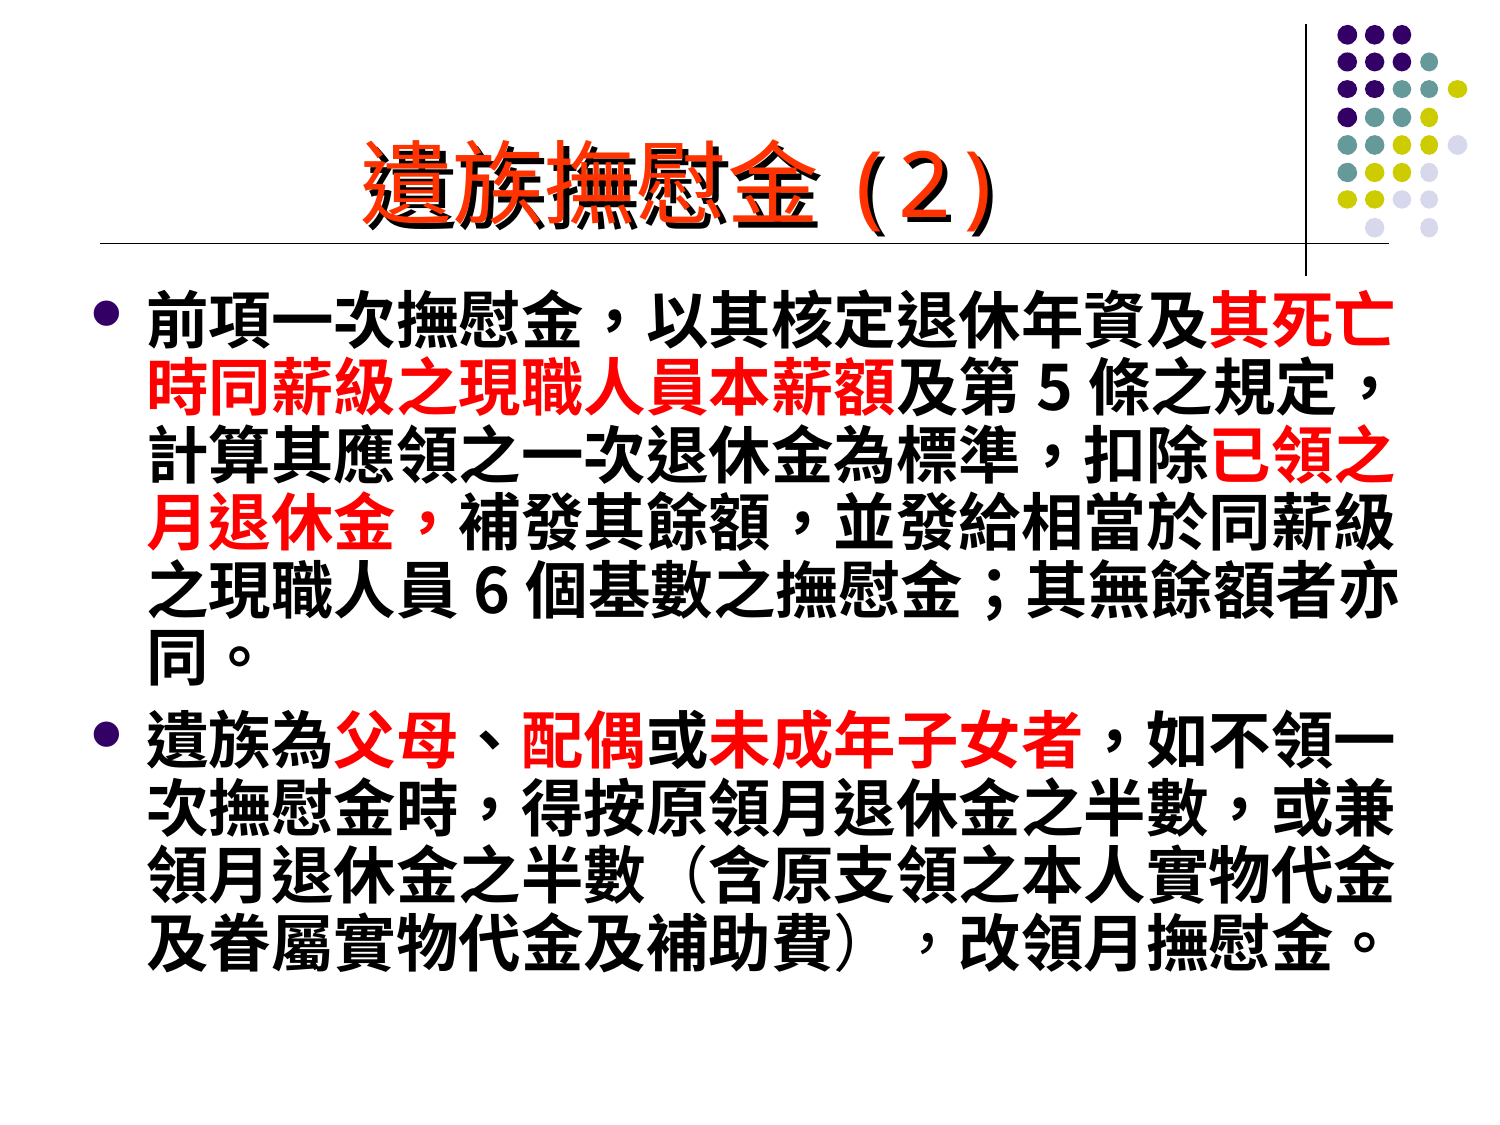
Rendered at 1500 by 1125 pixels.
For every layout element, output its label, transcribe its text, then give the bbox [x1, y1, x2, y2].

list 前項一次撫慰金，以其核定退休年資及其死亡時同薪級之現職人員本薪額及第5條之規定，計算其應領之一次退休金為標準，扣除已領之月退休金，補發其餘額，並發給相當於同薪級之現職人員6個基數之撫慰金；其無餘額者亦同。 遺族為父母、配偶或未成年子女者，如不領一次撫慰金時，得按原領月退休金之半數，或兼領月退休金之半數（含原支領之本人實物代金及眷屬實物代金及補助費），改領月撫慰金。 [75, 282, 1426, 1006]
title 遺族撫慰金(2) [64, 31, 1303, 244]
